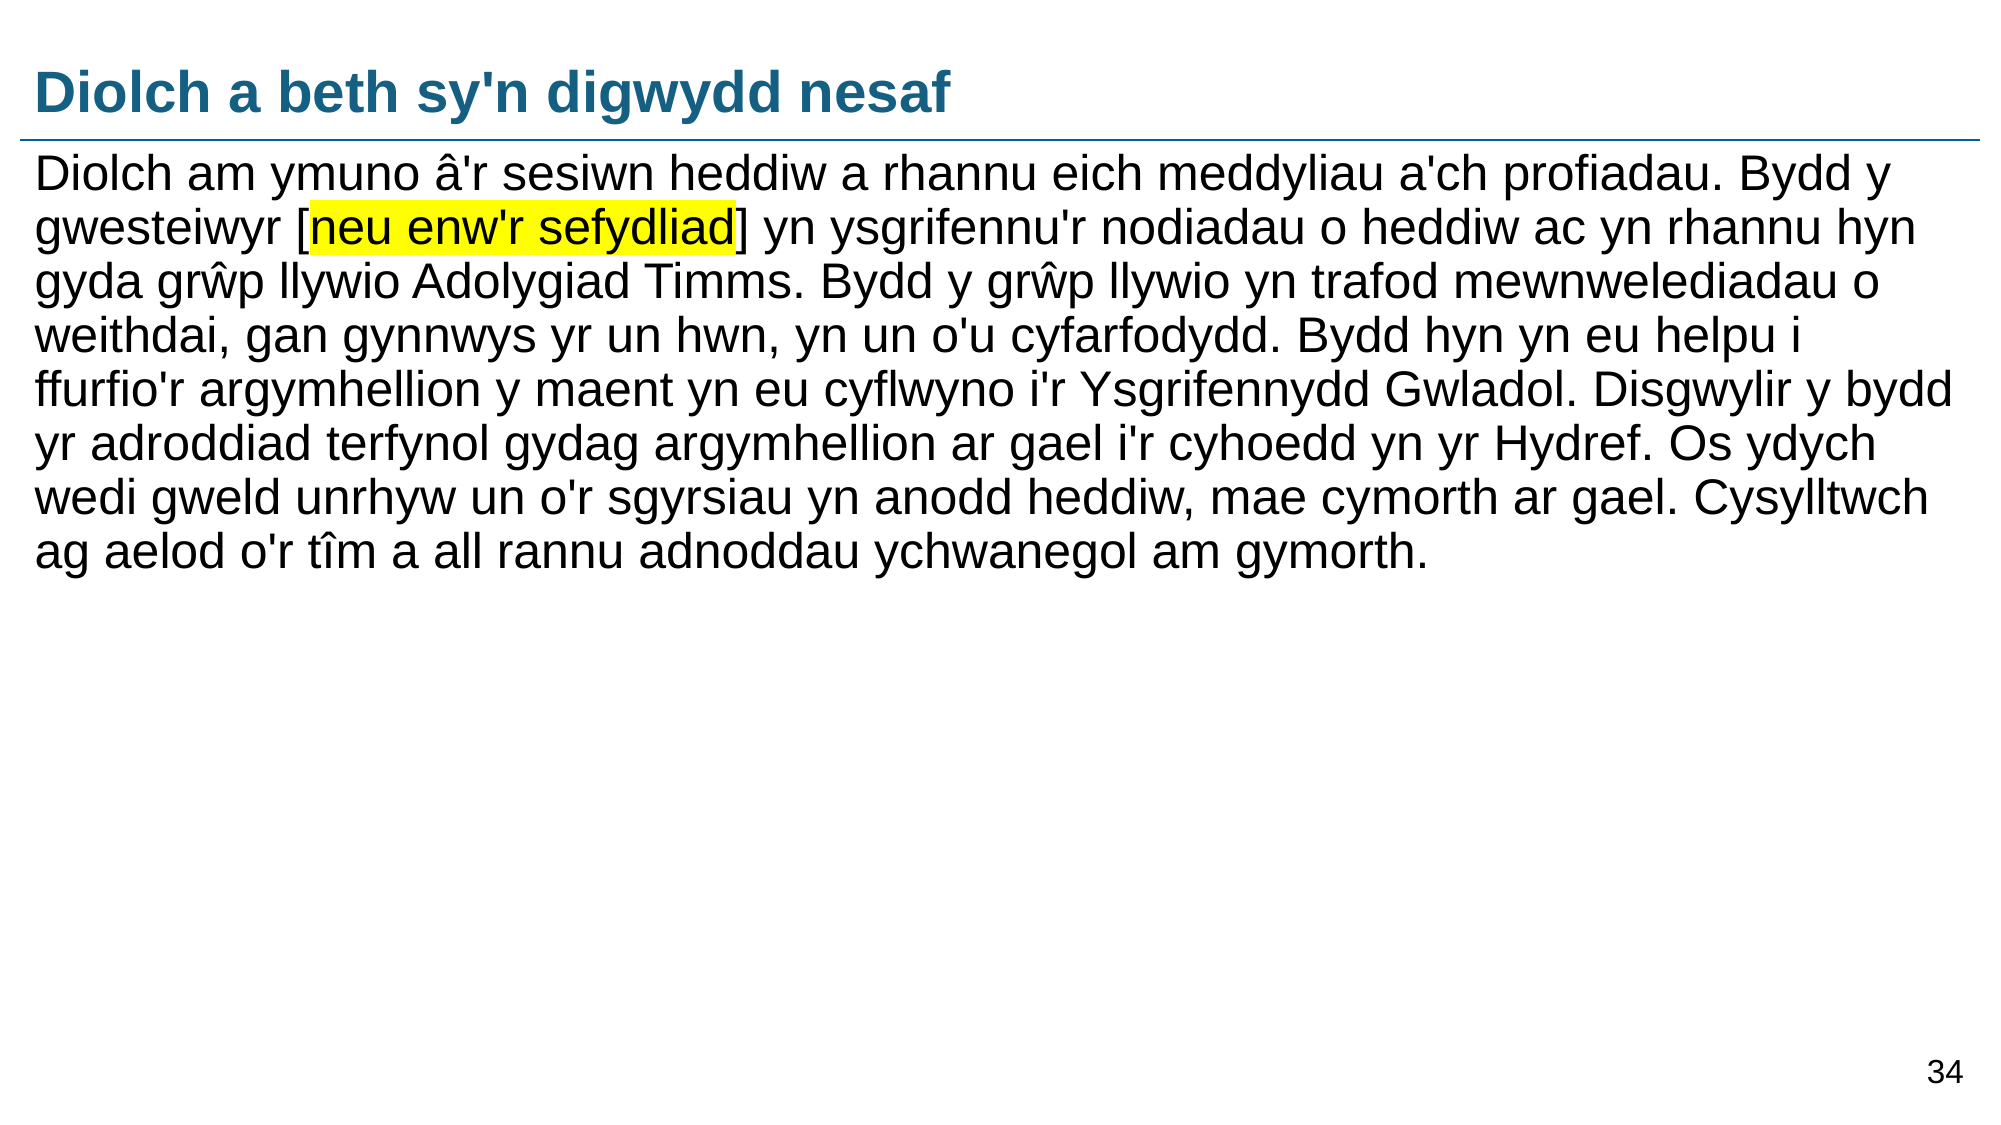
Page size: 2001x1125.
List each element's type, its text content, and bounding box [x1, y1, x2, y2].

list Diolch am ymuno â'r sesiwn heddiw a rhannu eich meddyliau a'ch profiadau. Bydd y gwesteiwyr [neu enw'r sefydliad] yn ysgrifennu'r nodiadau o heddiw ac yn rhannu hyn gyda grŵp llywio Adolygiad Timms. Bydd y grŵp llywio yn trafod mewnwelediadau o weithdai, gan gynnwys yr un hwn, yn un o'u cyfarfodydd. Bydd hyn yn eu helpu i ffurfio'r argymhellion y maent yn eu cyflwyno i'r Ysgrifennydd Gwladol. Disgwylir y bydd yr adroddiad terfynol gydag argymhellion ar gael i'r cyhoedd yn yr Hydref. Os ydych wedi gweld unrhyw un o'r sgyrsiau yn anodd heddiw, mae cymorth ar gael. Cysylltwch ag aelod o'r tîm a all rannu adnoddau ychwanegol am gymorth. [19, 140, 1981, 1043]
text_box 34 [1911, 1042, 1983, 1103]
title Diolch a beth sy'n digwydd nesaf [19, 47, 1981, 140]
